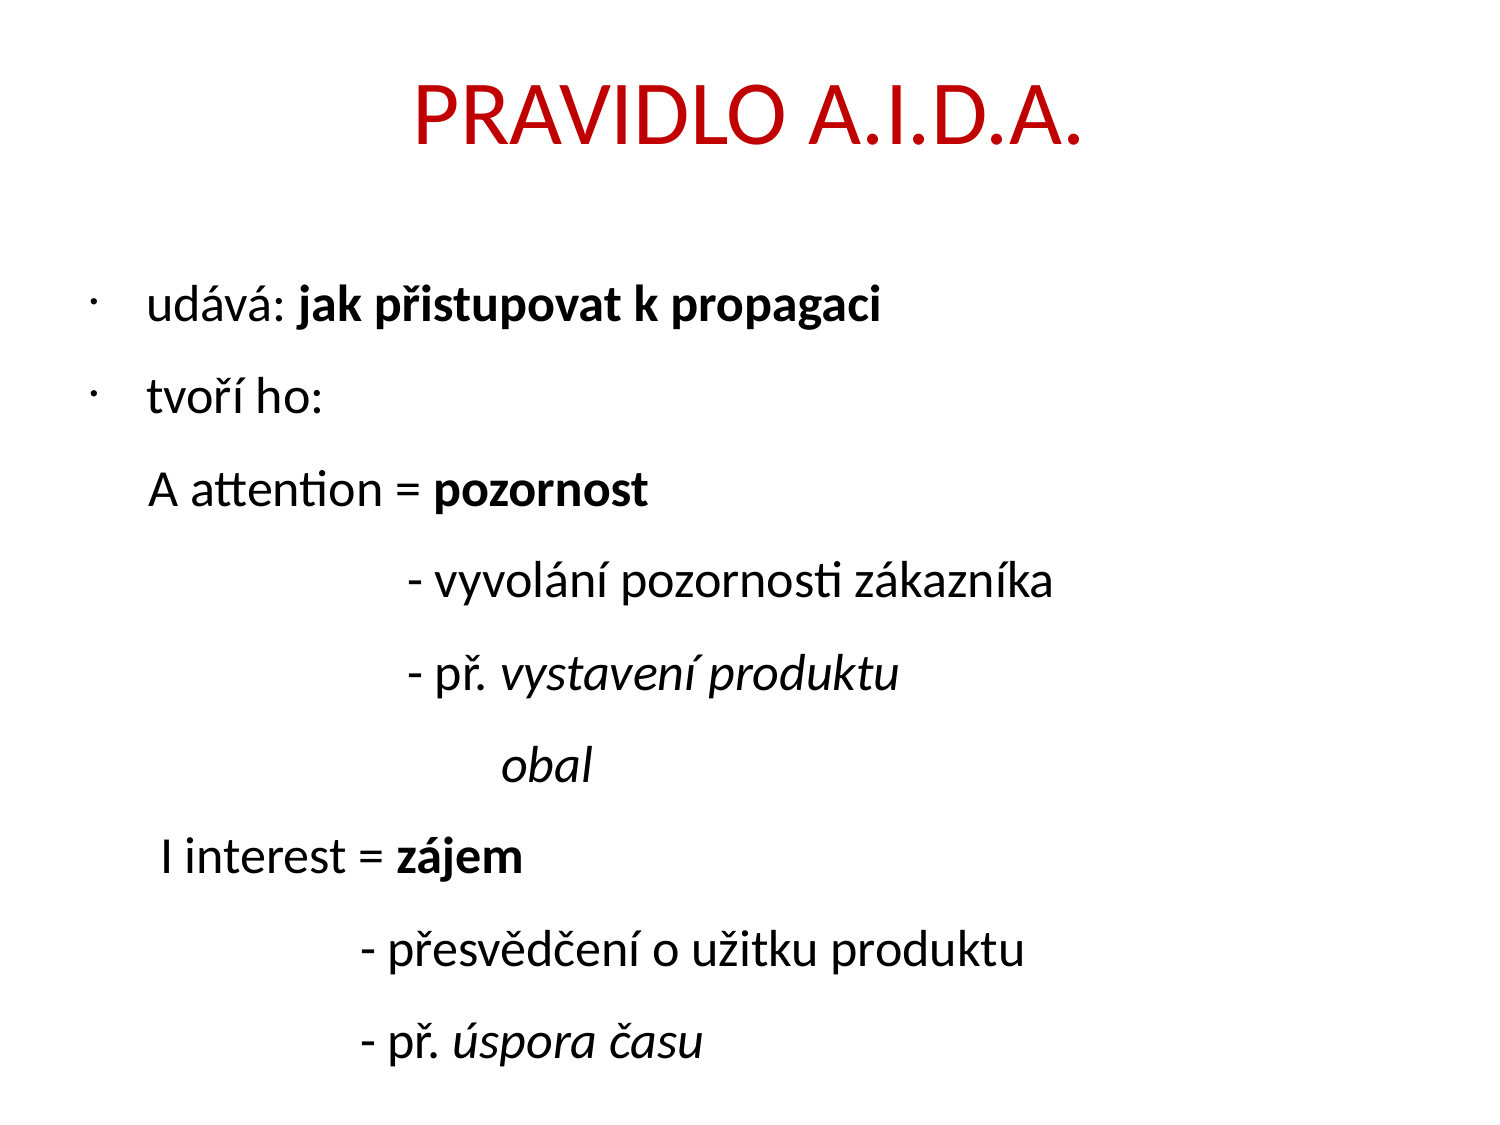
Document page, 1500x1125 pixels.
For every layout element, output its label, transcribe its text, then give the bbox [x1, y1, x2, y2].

list udává: jak přistupovat k propagaci tvoří ho: A attention = pozornost - vyvolání pozornosti zákazníka - př. vystavení produktu obal I interest = zájem - přesvědčení o užitku produktu - př. úspora času [75, 262, 1425, 1005]
title PRAVIDLO A.I.D.A. [75, 45, 1425, 233]
